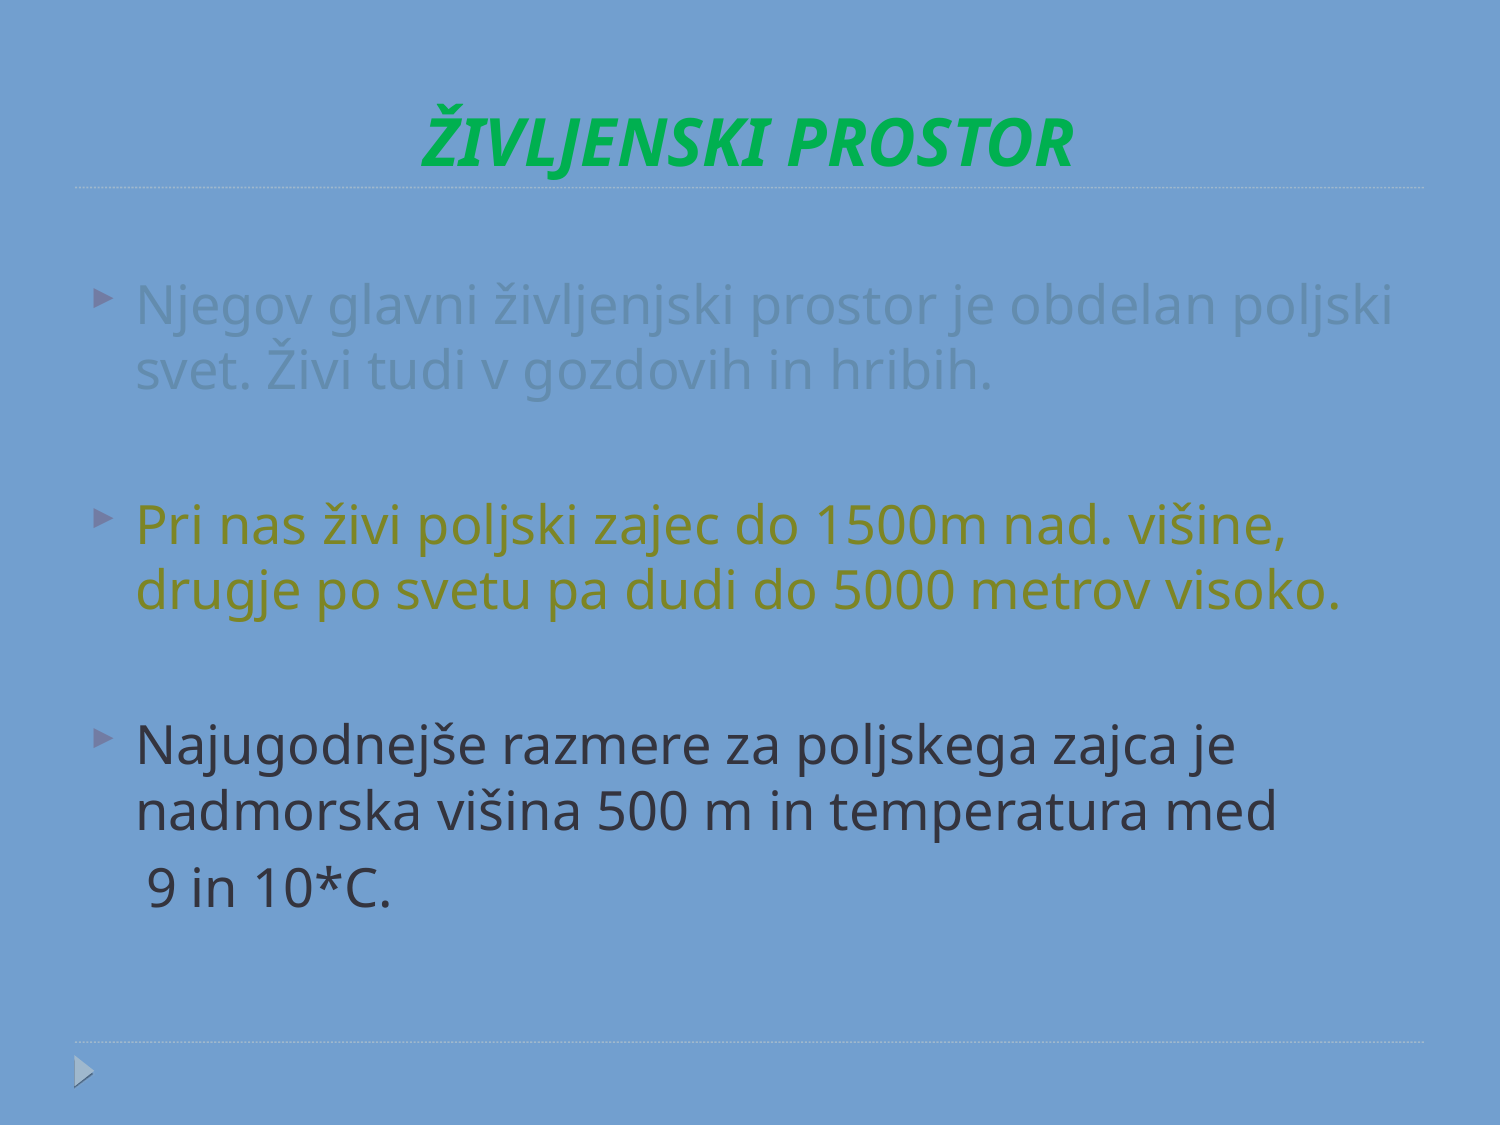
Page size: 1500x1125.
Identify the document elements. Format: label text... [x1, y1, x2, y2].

title ŽIVLJENSKI PROSTOR [75, 24, 1425, 188]
list Njegov glavni življenjski prostor je obdelan poljski svet. Živi tudi v gozdovih in hribih. Pri nas živi poljski zajec do 1500m nad. višine, drugje po svetu pa dudi do 5000 metrov visoko. Najugodnejše razmere za poljskega zajca je nadmorska višina 500 m in temperatura med 9 in 10*C. [75, 262, 1459, 1005]
